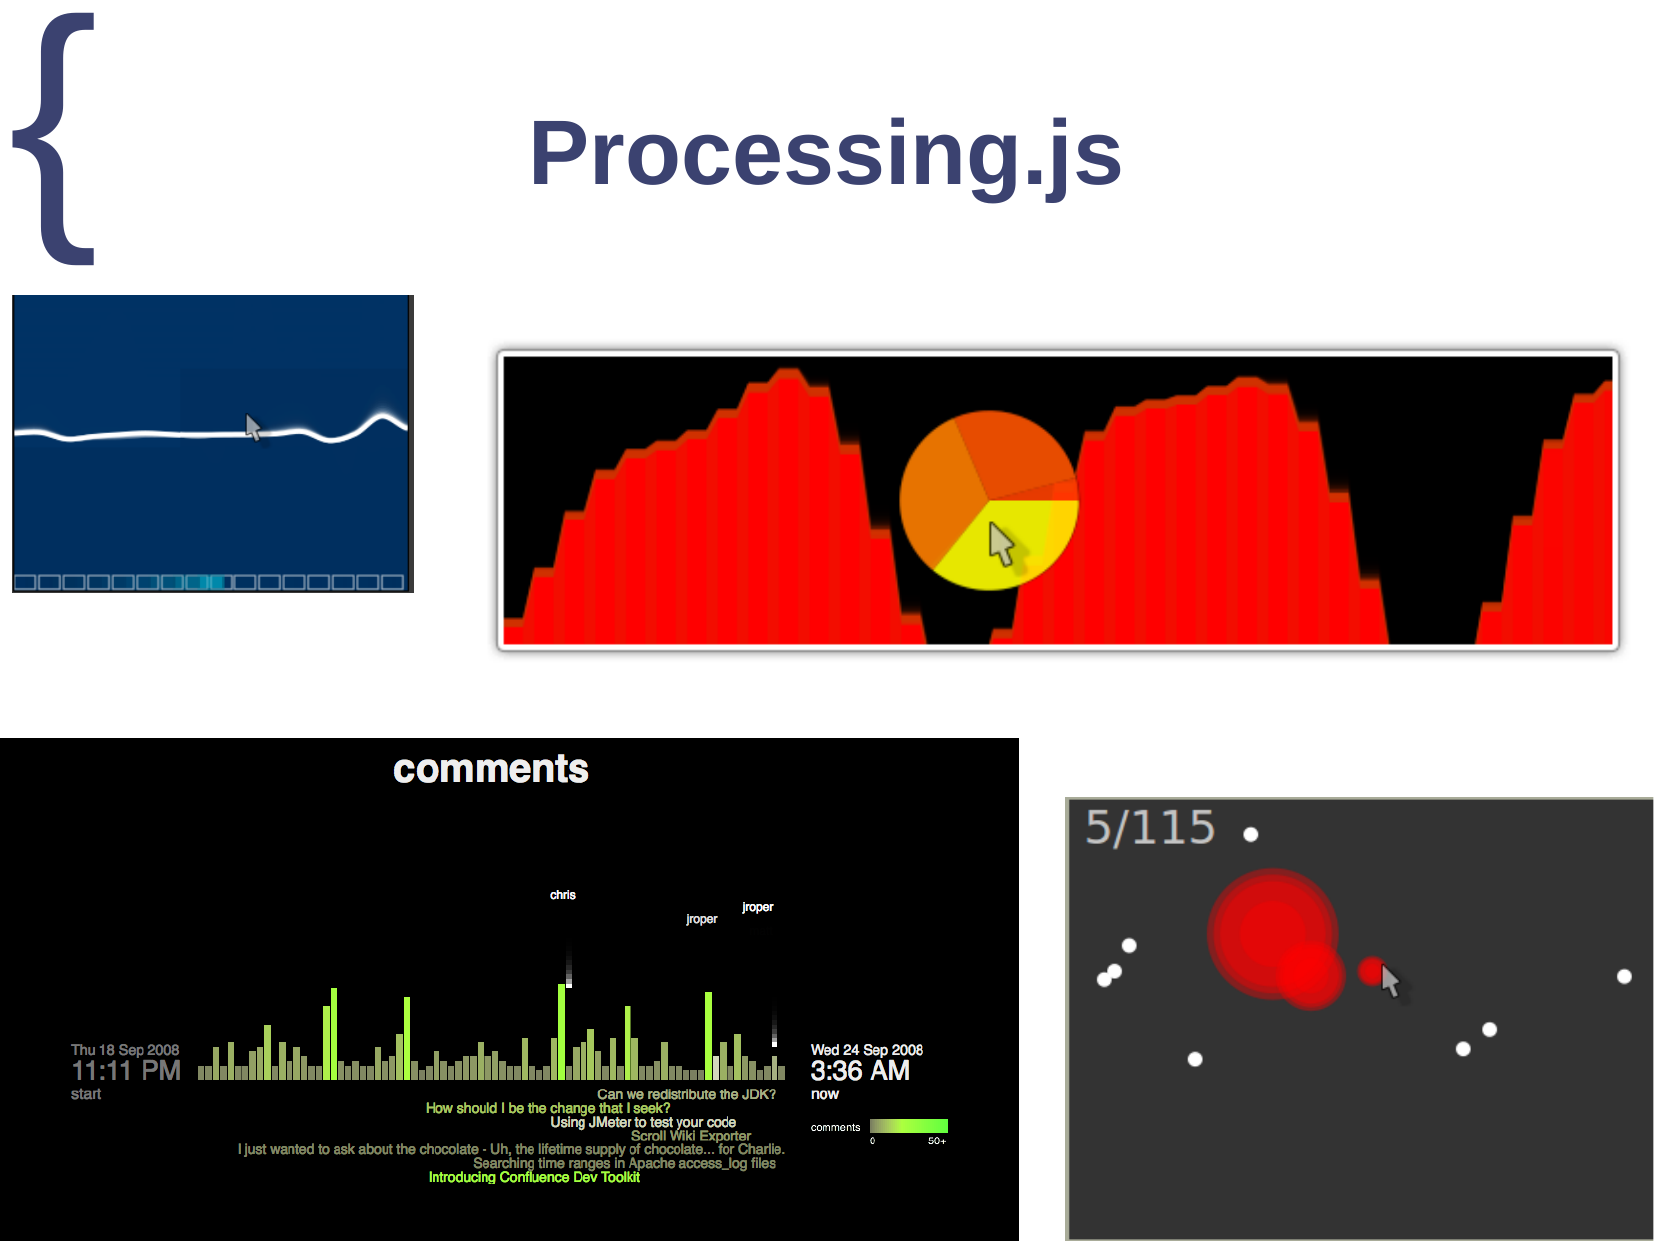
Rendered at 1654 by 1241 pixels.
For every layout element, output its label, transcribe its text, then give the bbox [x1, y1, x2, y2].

picture [487, 336, 1632, 664]
picture [0, 738, 1019, 1241]
picture [12, 295, 414, 593]
title Processing.js [82, 56, 1571, 250]
picture [1065, 797, 1654, 1241]
